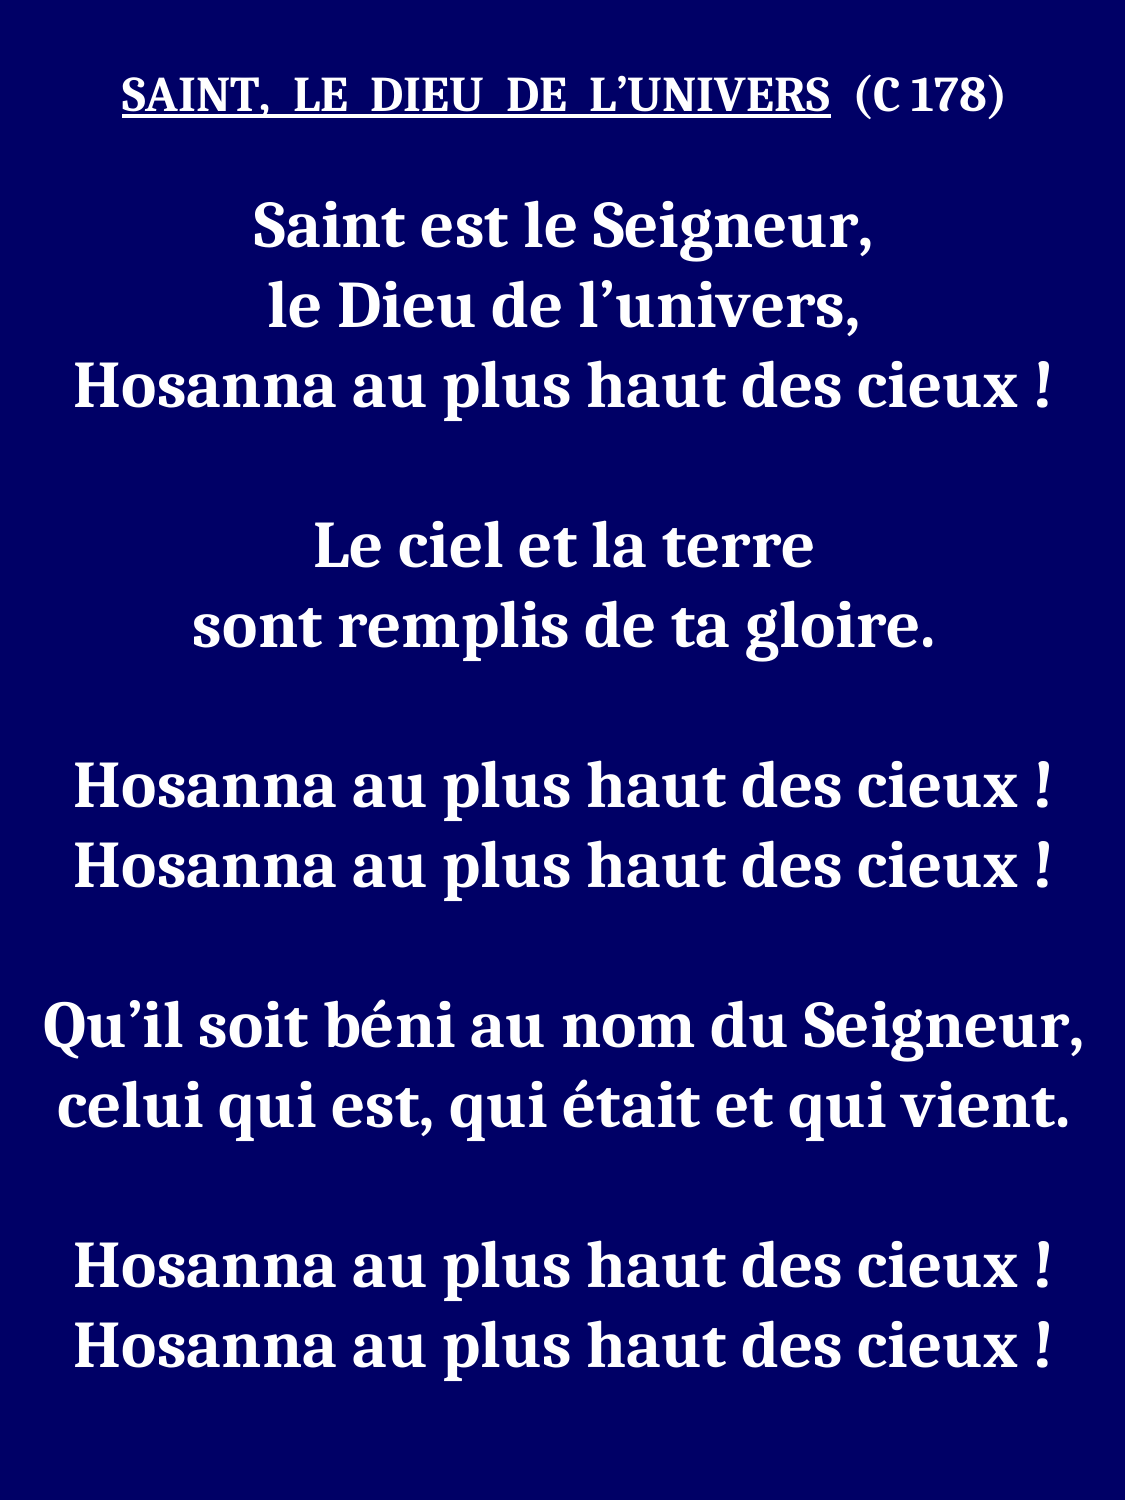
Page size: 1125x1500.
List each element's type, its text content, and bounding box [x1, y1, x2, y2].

text_box SAINT, LE DIEU DE L’UNIVERS (C 178) Saint est le Seigneur, le Dieu de l’univers, Hosanna au plus haut des cieux ! Le ciel et la terre sont remplis de ta gloire. Hosanna au plus haut des cieux ! Hosanna au plus haut des cieux ! Qu’il soit béni au nom du Seigneur, celui qui est, qui était et qui vient. Hosanna au plus haut des cieux ! Hosanna au plus haut des cieux ! [2, 53, 1125, 1389]
